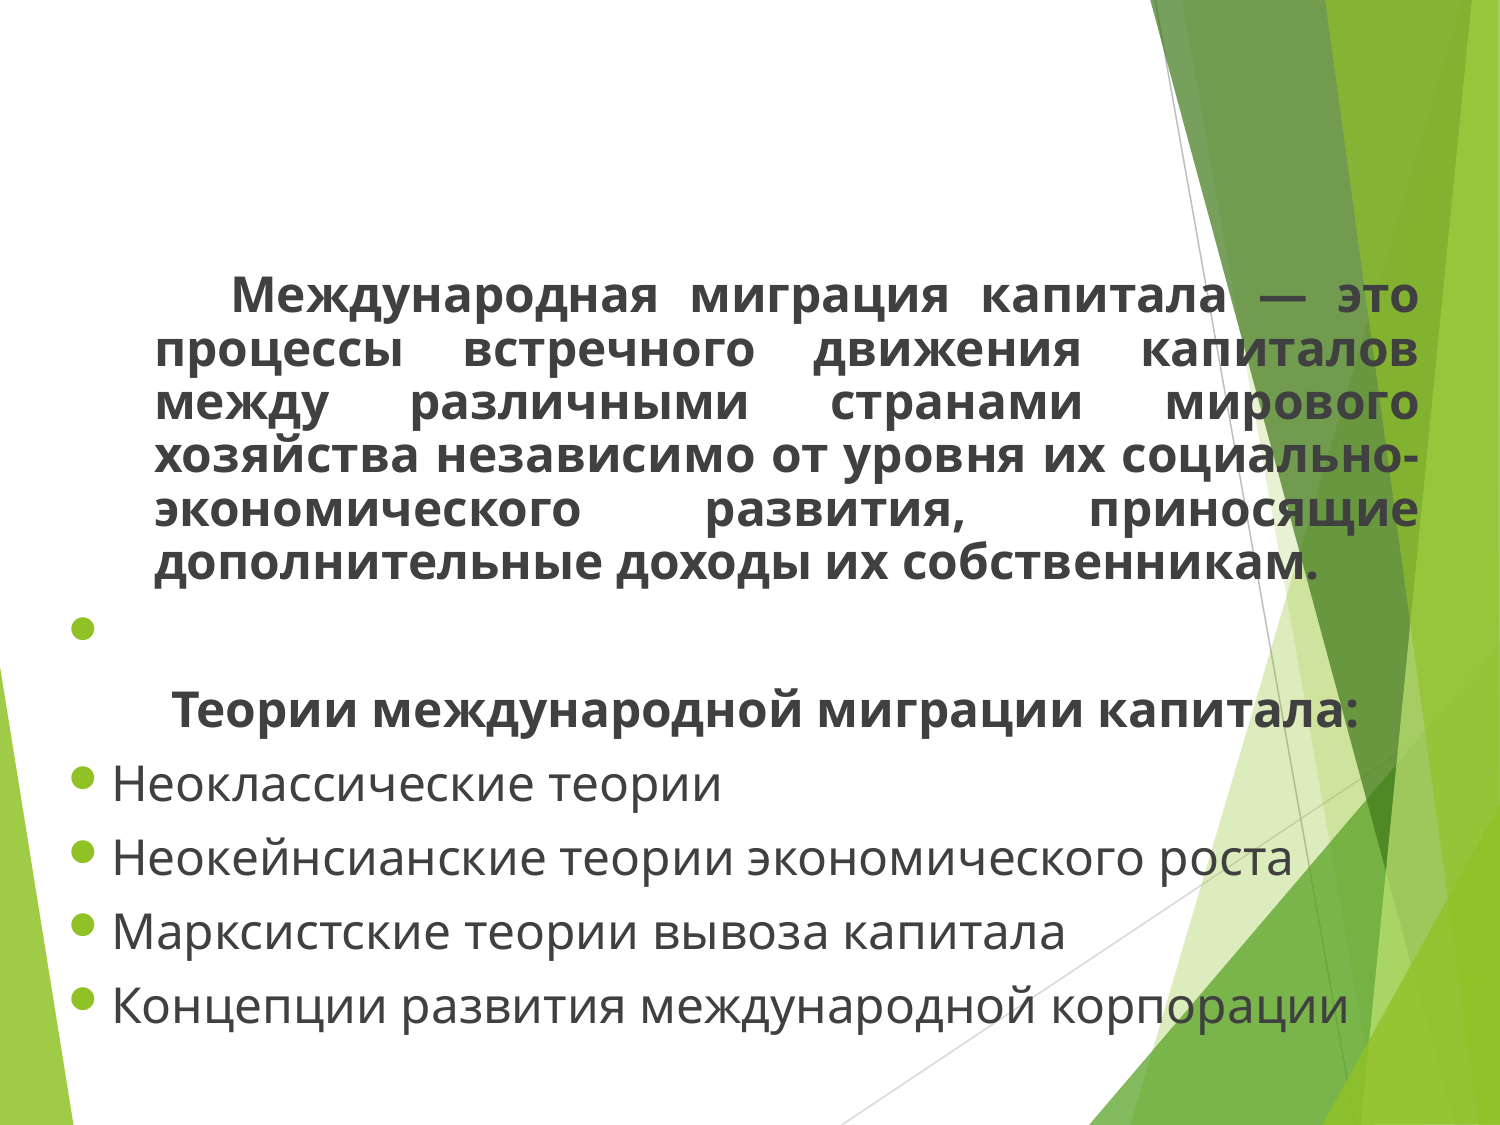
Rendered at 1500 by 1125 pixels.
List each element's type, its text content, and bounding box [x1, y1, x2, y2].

list Международная миграция капитала — это процессы встречного движения капиталов между различными странами мирового хозяйства независимо от уровня их социально-экономического развития, приносящие дополнительные доходы их собственникам. Теории международной миграции капитала: Неоклассические теории Неокейнсианские теории экономического роста Марксистские теории вывоза капитала Концепции развития международной корпорации [53, 262, 1436, 1059]
